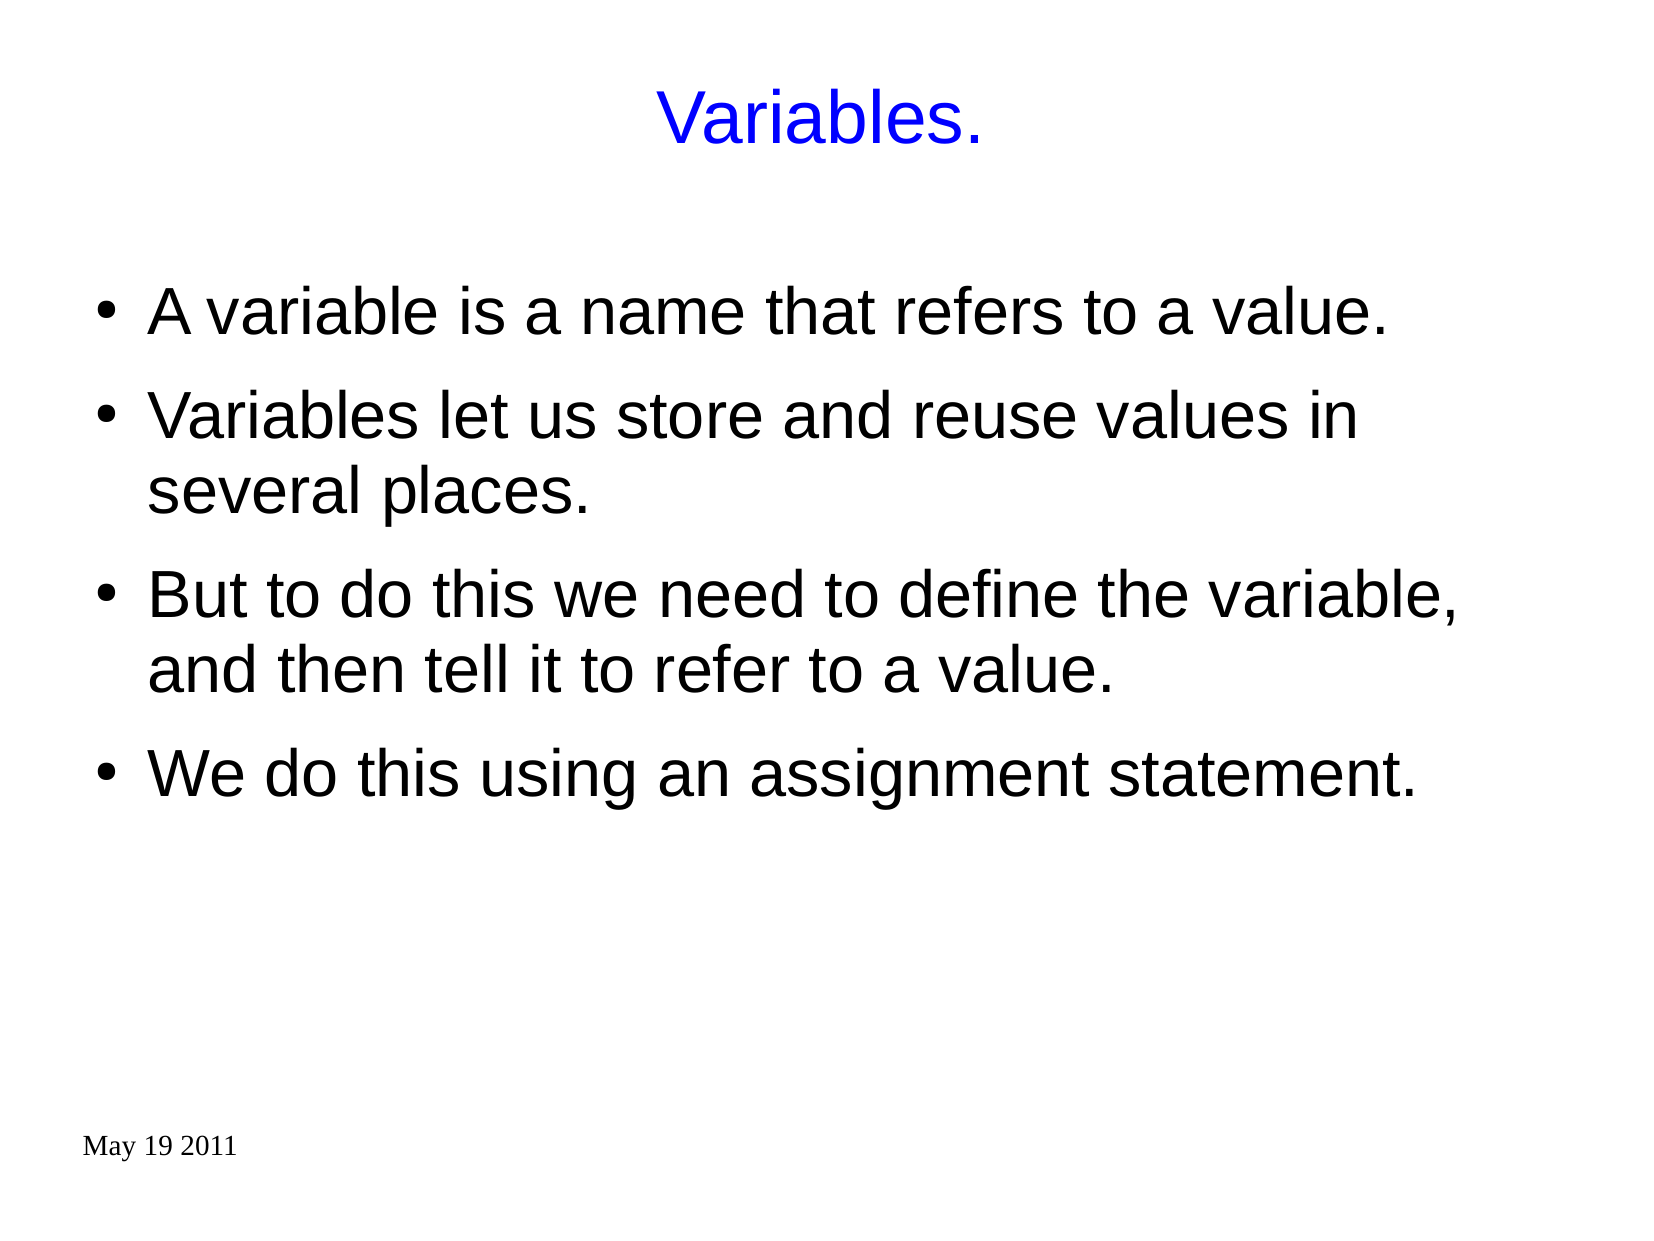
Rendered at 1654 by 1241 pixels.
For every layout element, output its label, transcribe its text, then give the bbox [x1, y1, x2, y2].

title Variables. [76, 58, 1565, 178]
list A variable is a name that refers to a value. Variables let us store and reuse values in several places. But to do this we need to define the variable, and then tell it to refer to a value. We do this using an assignment statement. [76, 274, 1565, 1093]
